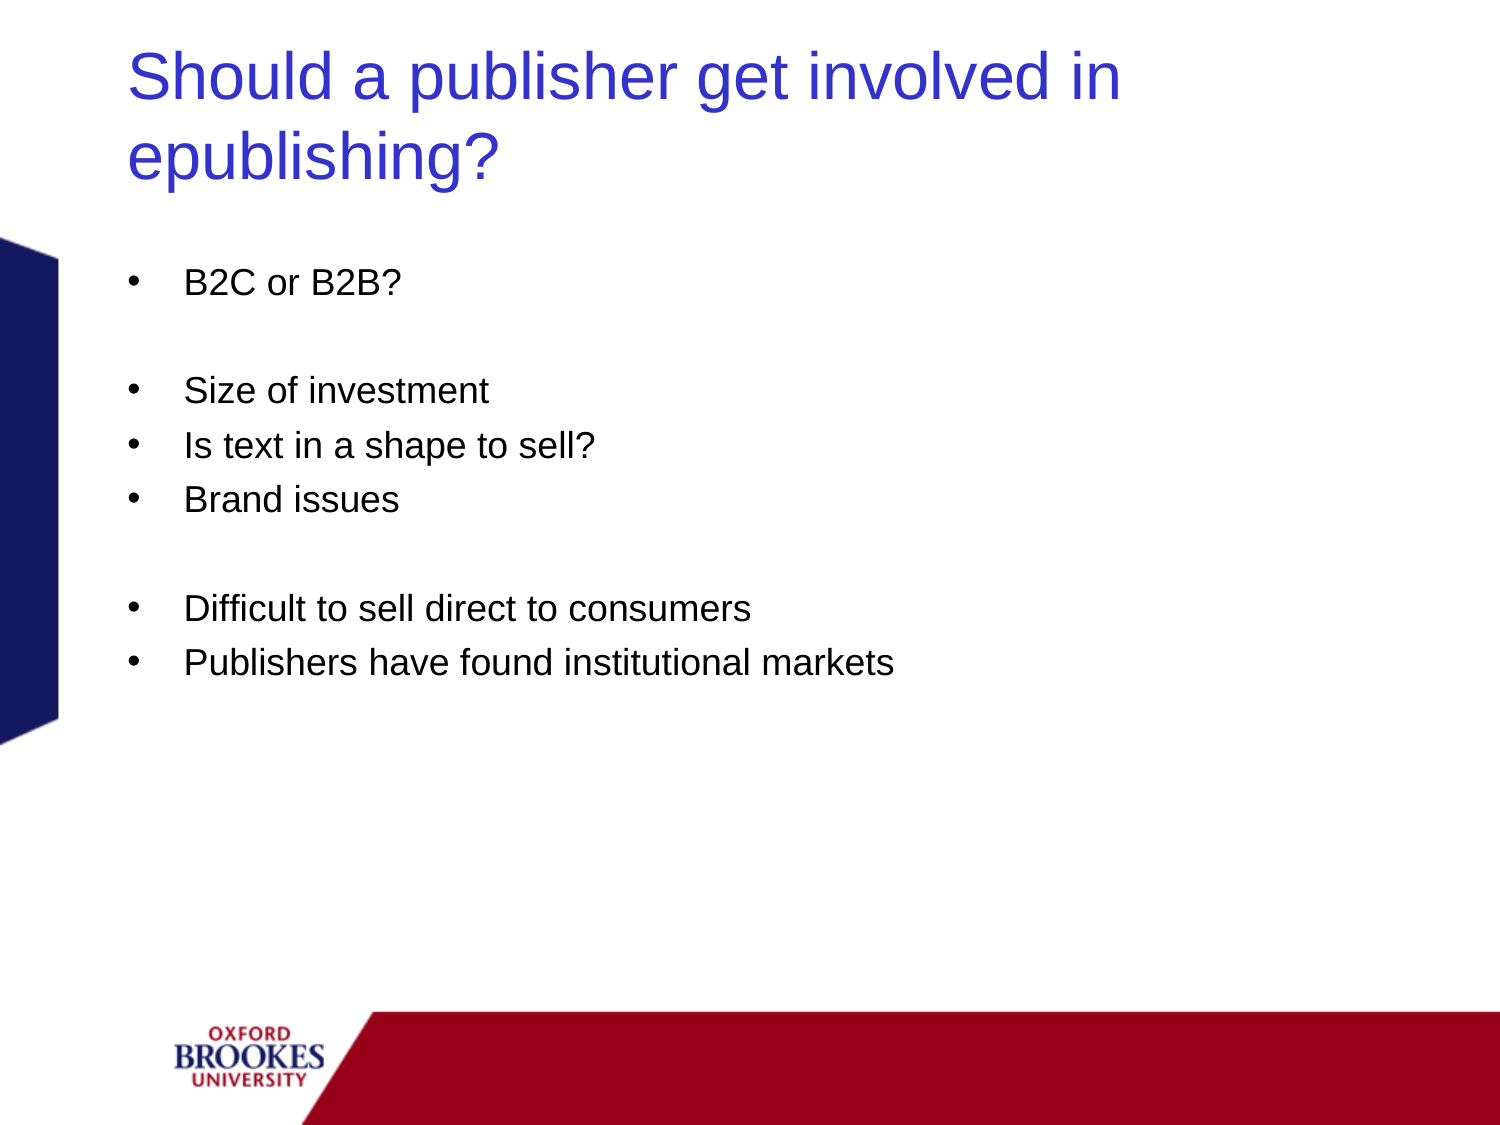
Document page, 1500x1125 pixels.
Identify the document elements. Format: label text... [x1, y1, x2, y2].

list B2C or B2B? Size of investment Is text in a shape to sell? Brand issues Difficult to sell direct to consumers Publishers have found institutional markets [112, 249, 1388, 1001]
title Should a publisher get involved in epublishing? [112, 25, 1388, 201]
picture [0, 0, 1500, 1125]
